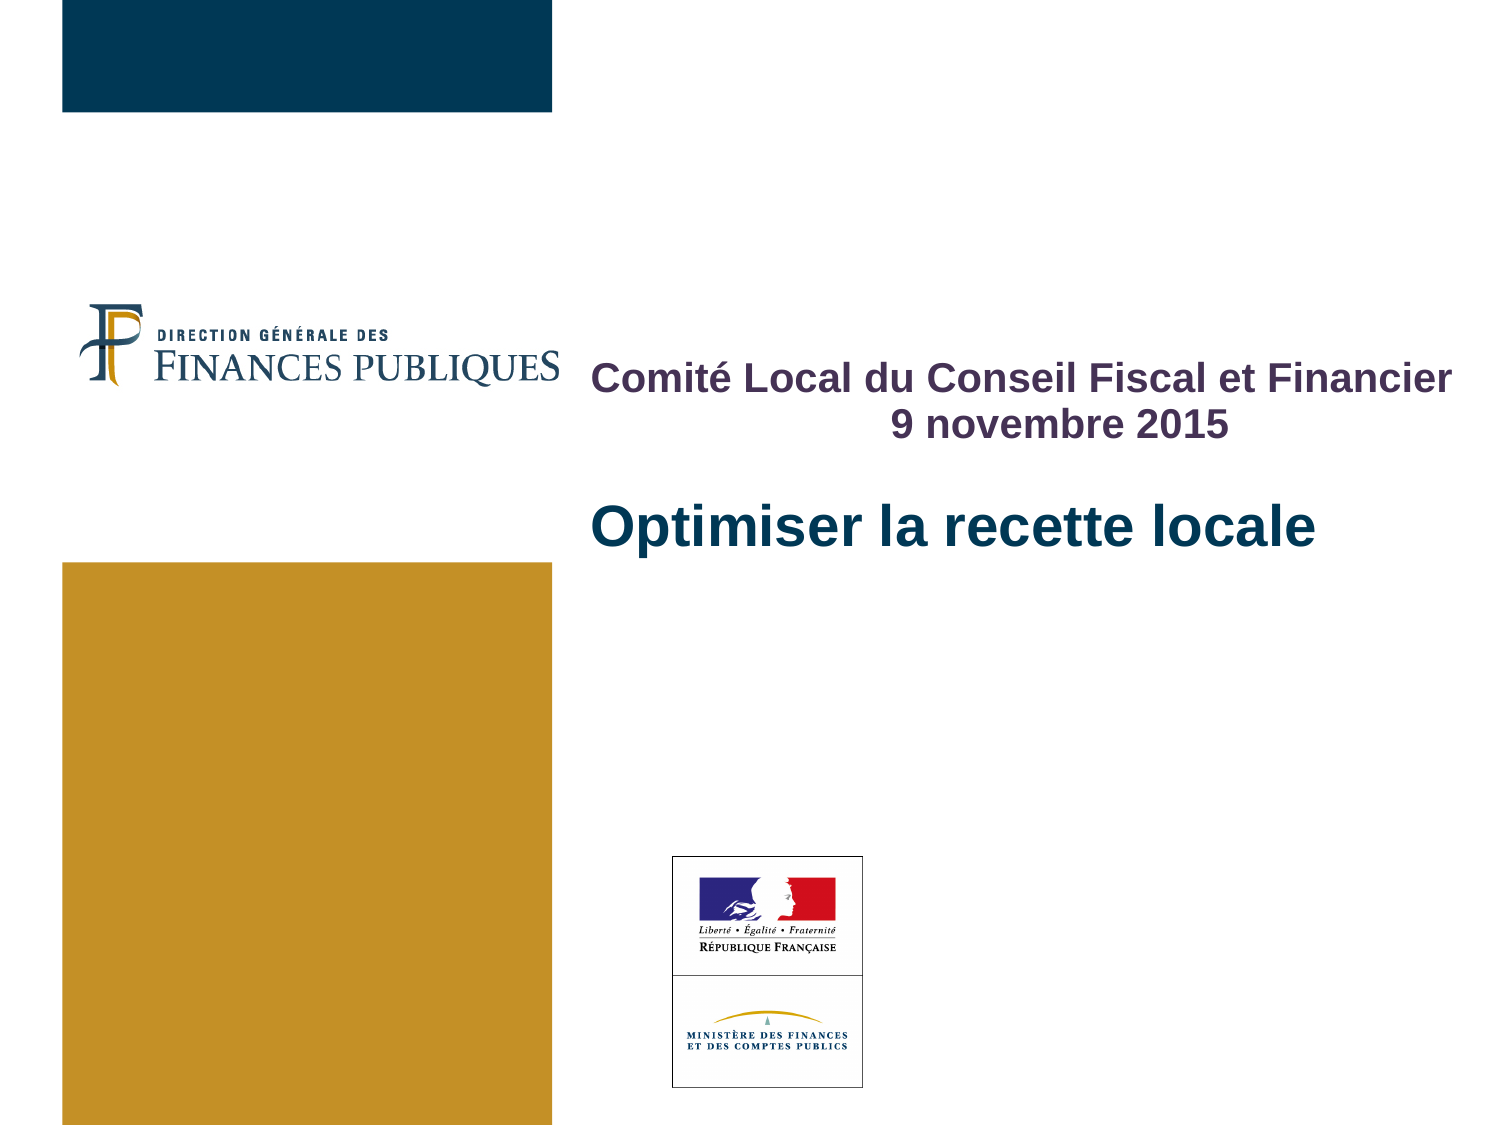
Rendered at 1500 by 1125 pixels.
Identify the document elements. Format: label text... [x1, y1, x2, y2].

picture [50, 274, 588, 416]
title Comité Local du Conseil Fiscal et Financier 9 novembre 2015 Optimiser la recette locale [590, 354, 1477, 827]
picture [672, 856, 863, 1088]
